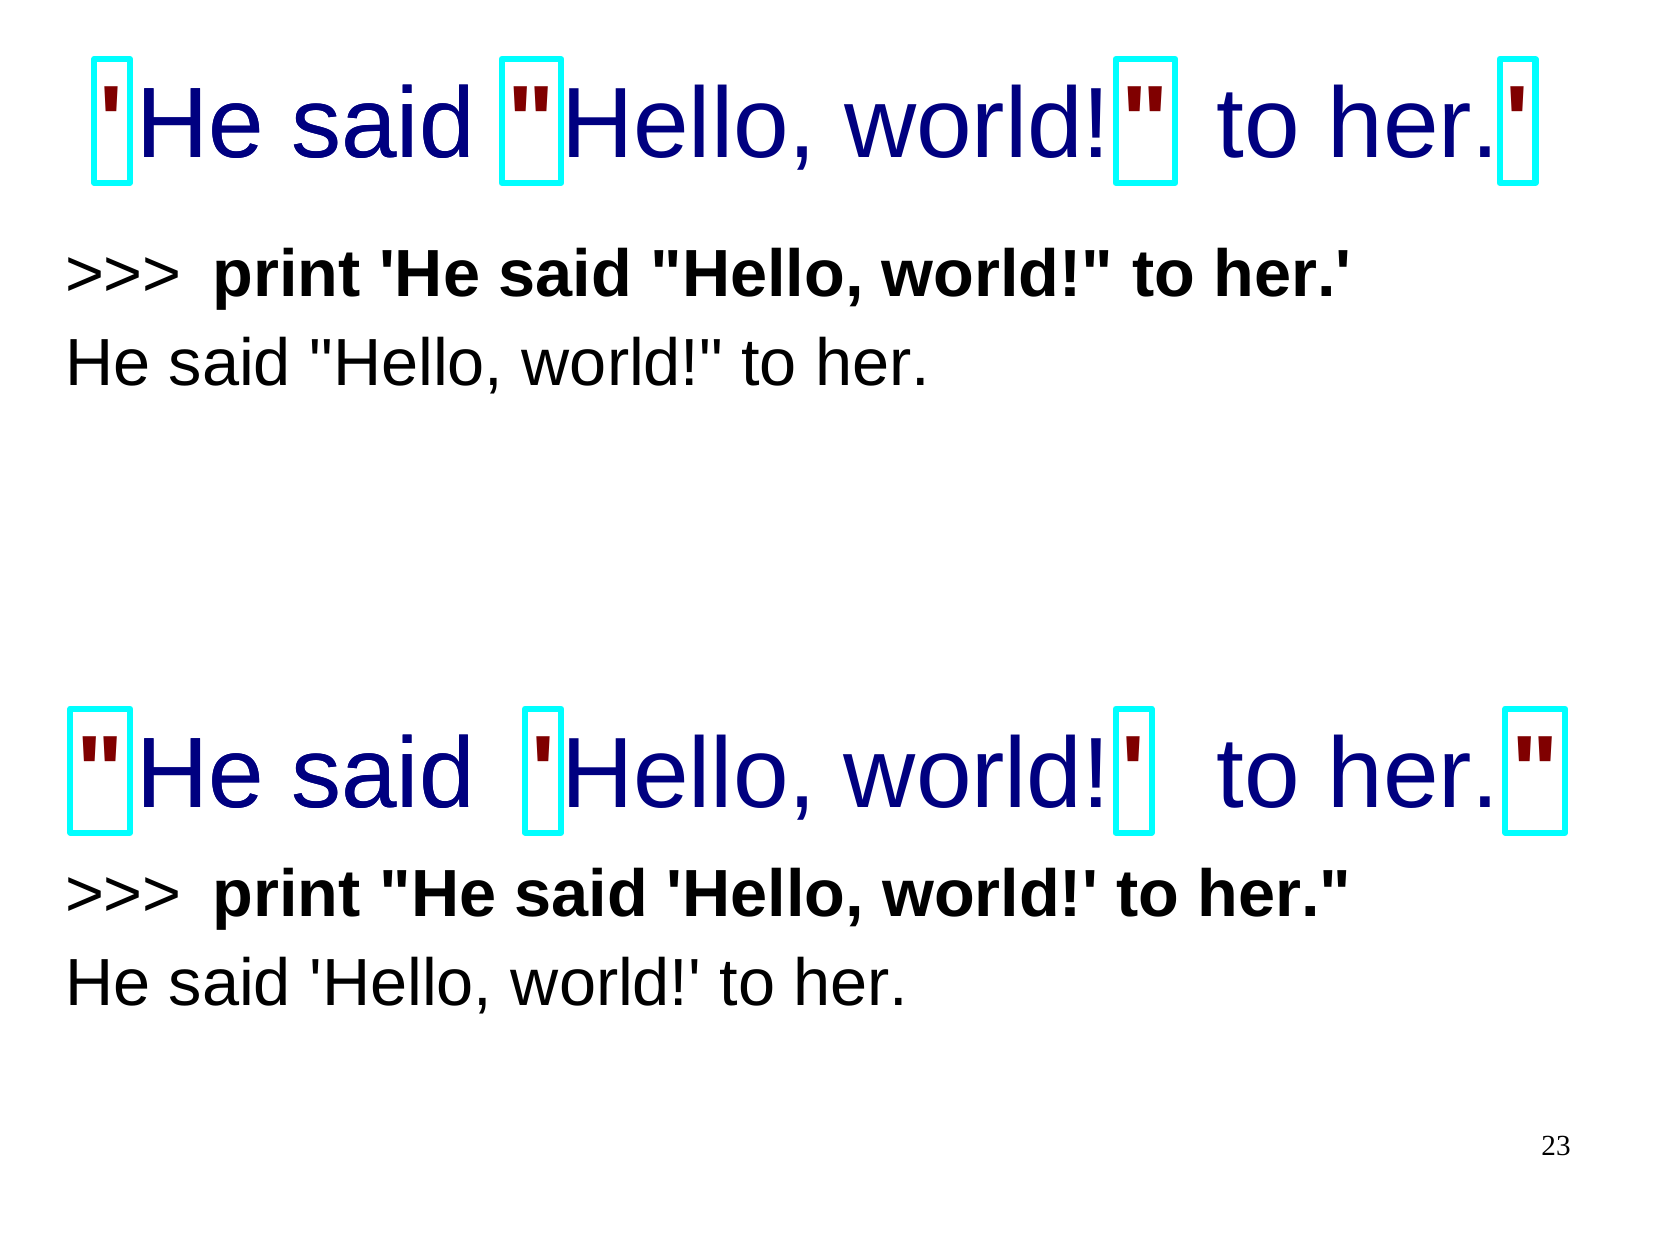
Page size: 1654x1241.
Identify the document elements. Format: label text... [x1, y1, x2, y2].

text_box Hello, world! [564, 60, 1113, 185]
text_box ' [525, 708, 562, 833]
text_box print "He said 'Hello, world!' to her." [206, 850, 1359, 938]
text_box to her. [1210, 710, 1502, 835]
text_box ' [94, 59, 130, 183]
text_box " [501, 59, 562, 183]
text_box He said "Hello, world!" to her. [59, 318, 937, 406]
text_box " [1115, 59, 1176, 183]
text_box >>> [59, 230, 189, 317]
text_box ' [1115, 708, 1152, 833]
text_box " [70, 708, 131, 833]
text_box to her. [1210, 60, 1506, 185]
text_box print 'He said "Hello, world!" to her.' [206, 230, 1359, 317]
text_box >>> [59, 850, 189, 938]
text_box Hello, world! [564, 710, 1113, 835]
text_box He said [133, 710, 481, 835]
text_box He said 'Hello, world!' to her. [59, 939, 915, 1026]
text_box He said [130, 60, 481, 185]
text_box " [1505, 708, 1566, 833]
text_box ' [1499, 59, 1536, 183]
